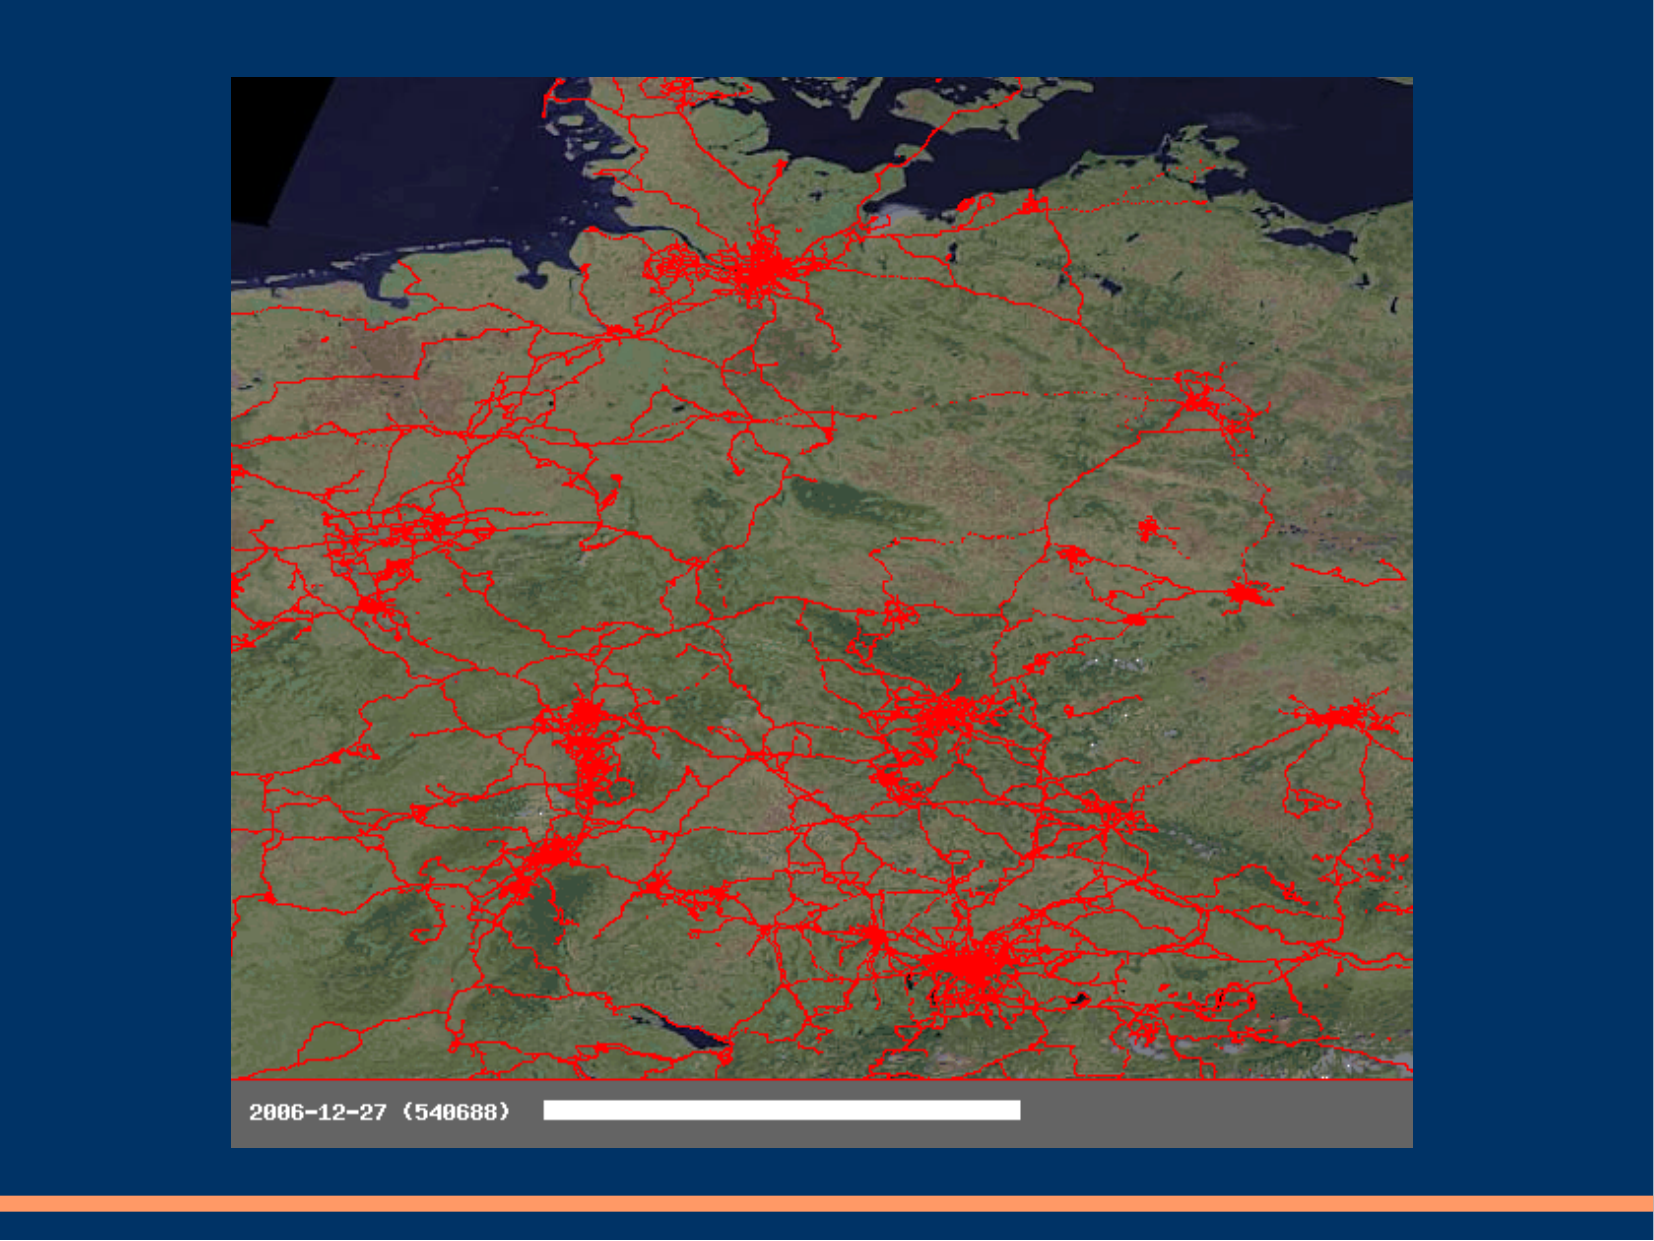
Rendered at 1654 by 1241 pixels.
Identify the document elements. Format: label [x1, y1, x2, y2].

picture [231, 77, 1413, 1148]
